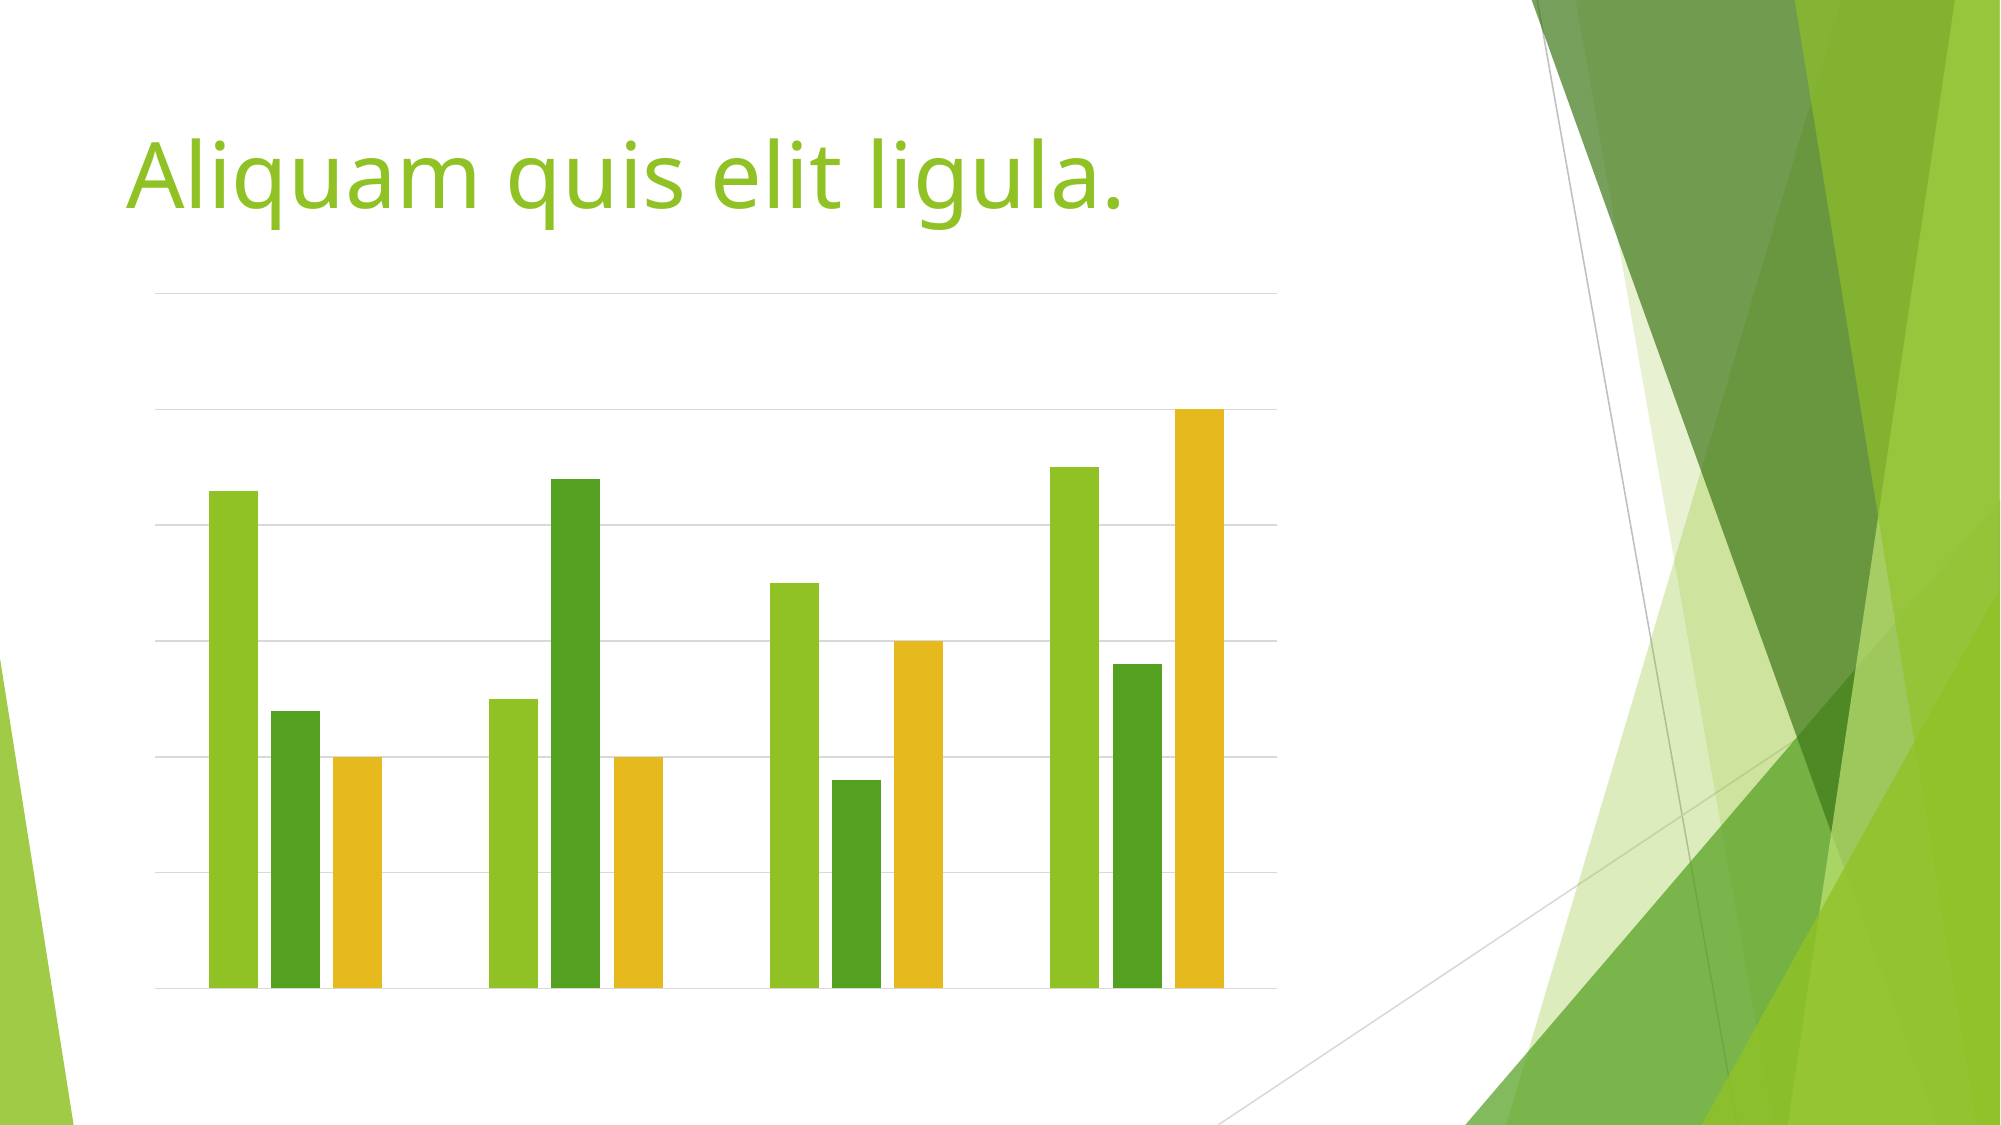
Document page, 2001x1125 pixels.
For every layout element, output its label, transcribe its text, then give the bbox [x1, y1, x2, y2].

text_box Aliquam quis elit ligula. [111, 99, 1522, 245]
chart [131, 279, 1301, 1003]
